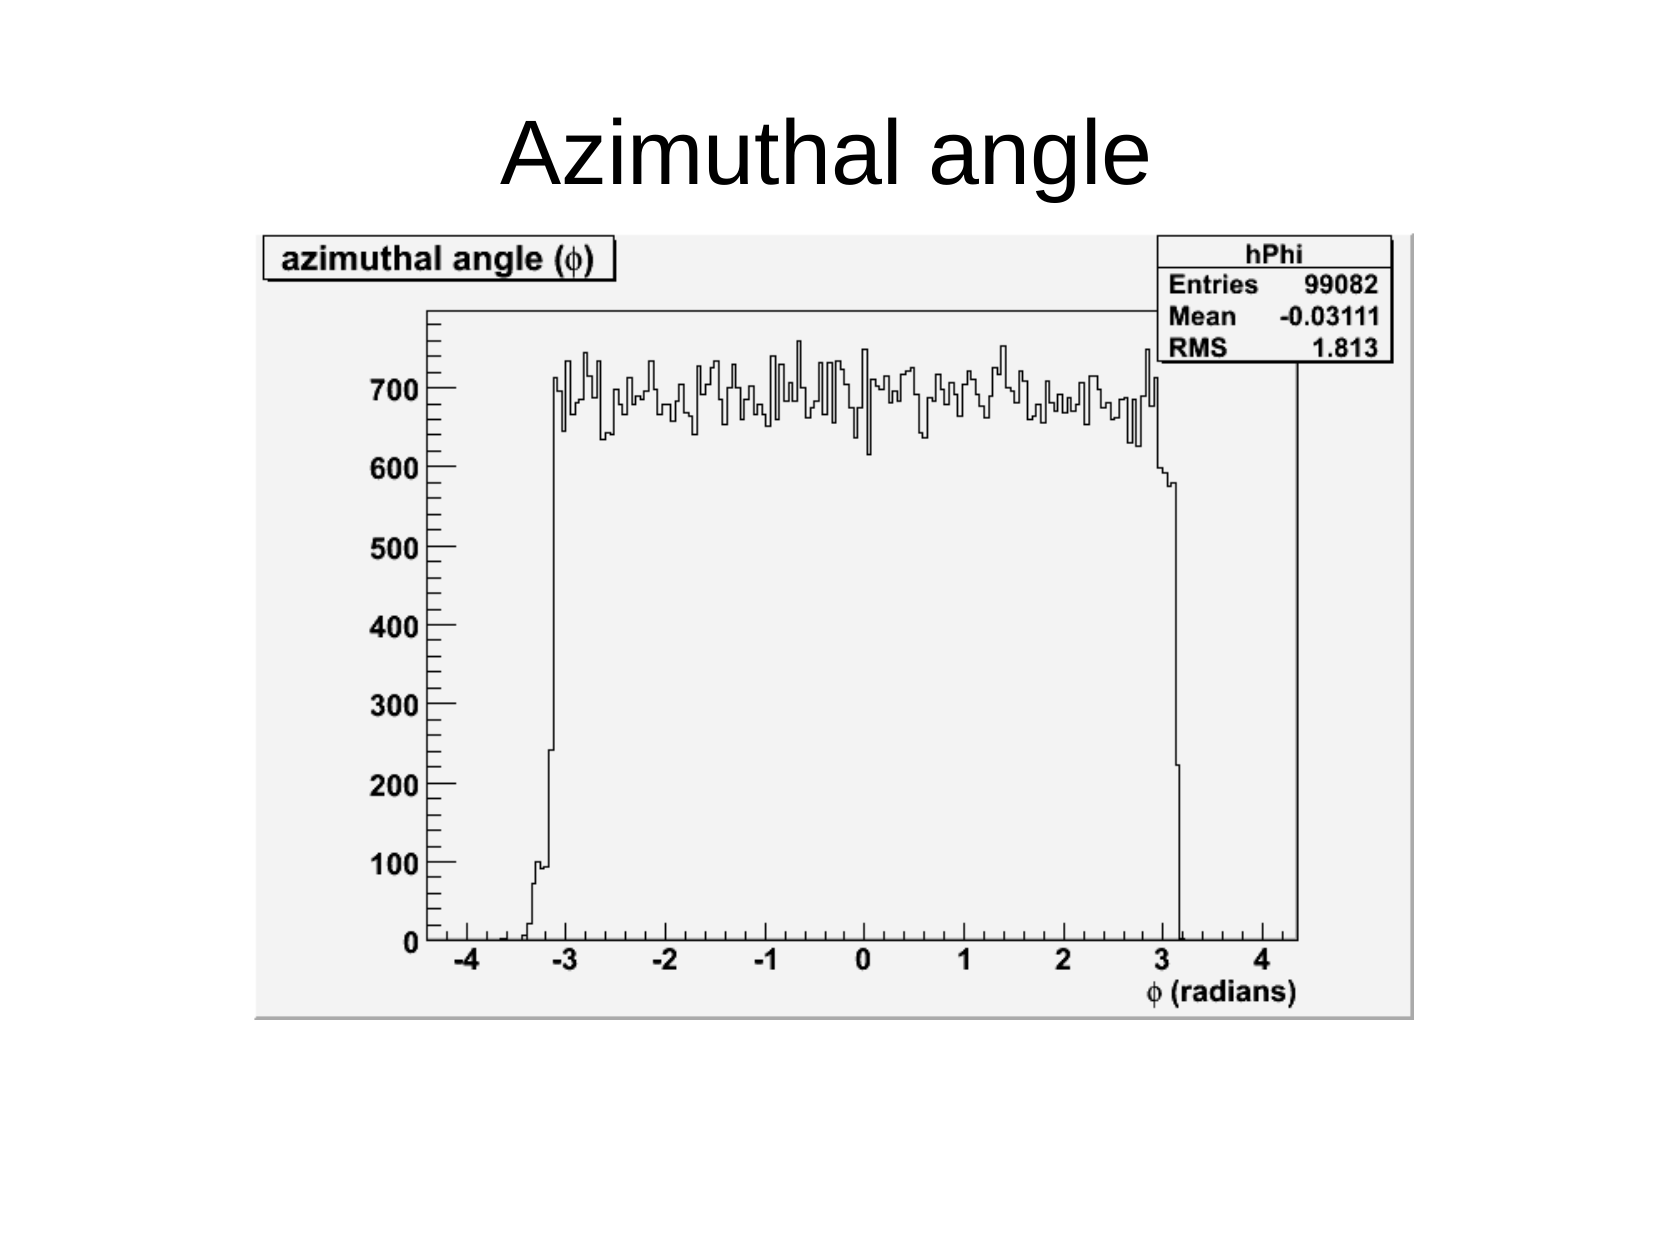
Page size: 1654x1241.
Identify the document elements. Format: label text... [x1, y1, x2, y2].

picture [253, 250, 1414, 1020]
title Azimuthal angle [82, 56, 1571, 250]
